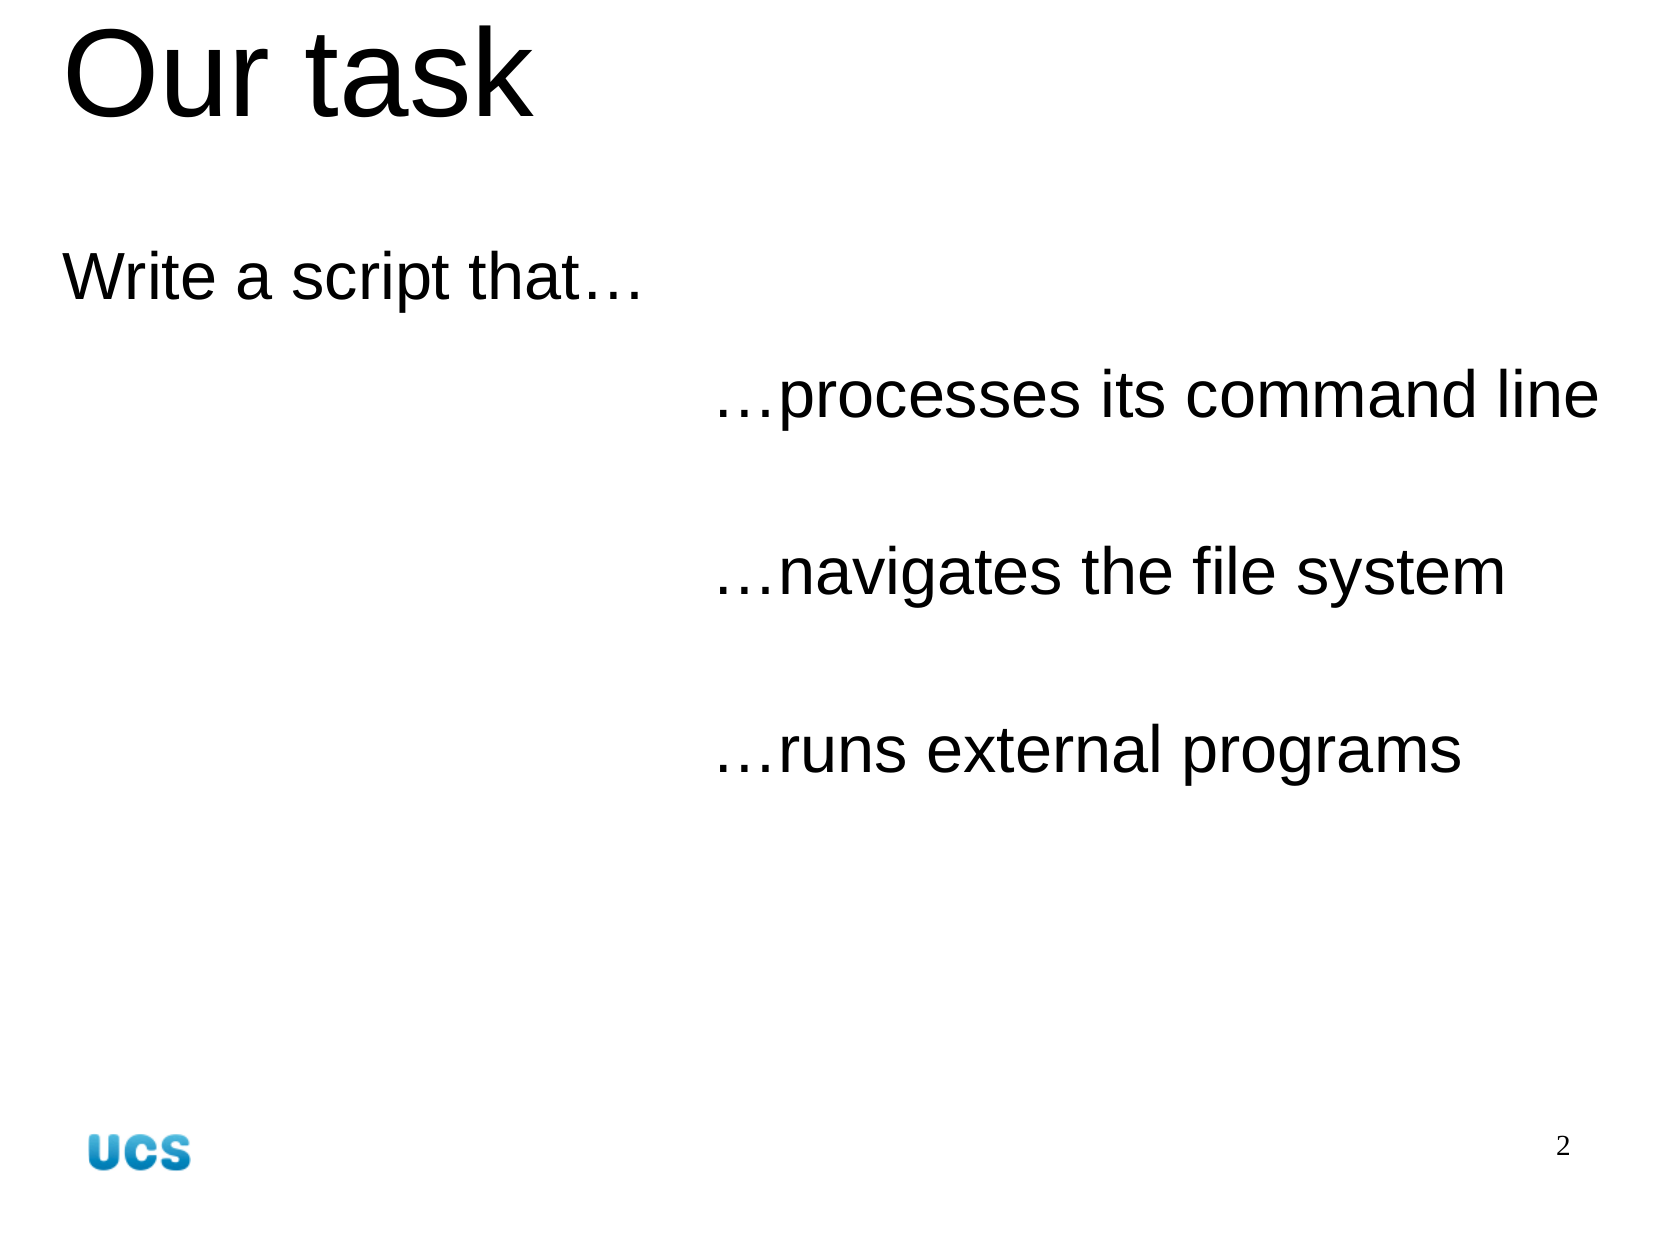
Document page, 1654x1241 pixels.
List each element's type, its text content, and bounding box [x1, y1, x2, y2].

text_box Our task [59, 0, 538, 146]
text_box …navigates the file system [708, 531, 1514, 613]
text_box Write a script that… [59, 236, 652, 317]
text_box …runs external programs [708, 708, 1470, 790]
picture [88, 1133, 191, 1172]
text_box …processes its command line [708, 354, 1607, 436]
